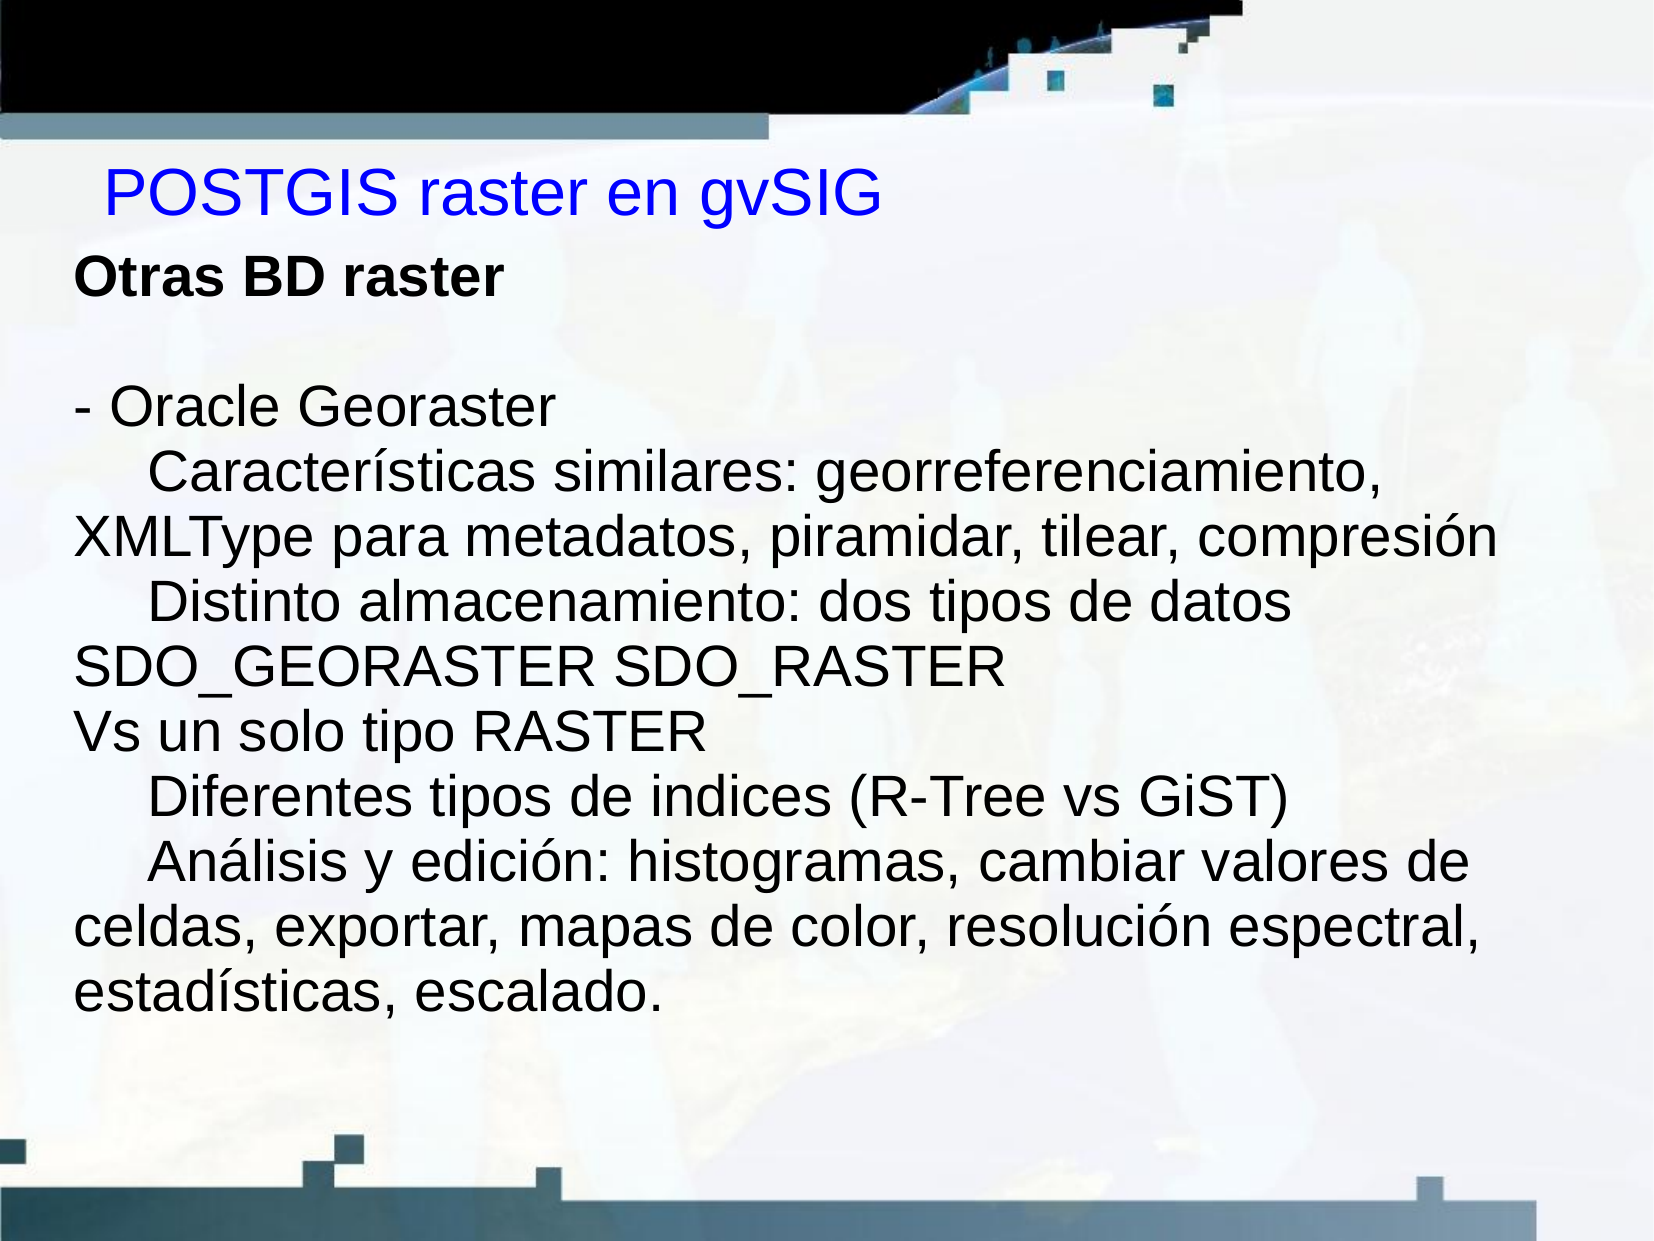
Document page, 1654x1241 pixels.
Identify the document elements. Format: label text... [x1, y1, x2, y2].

picture [0, 0, 1654, 1241]
text_box Otras BD raster - Oracle Georaster Características similares: georreferenciamiento, XMLType para metadatos, piramidar, tilear, compresión Distinto almacenamiento: dos tipos de datos SDO_GEORASTER SDO_RASTER Vs un solo tipo RASTER Diferentes tipos de indices (R-Tree vs GiST) Análisis y edición: histogramas, cambiar valores de celdas, exportar, mapas de color, resolución espectral, estadísticas, escalado. [59, 236, 1595, 1197]
text_box POSTGIS raster en gvSIG [88, 147, 916, 238]
